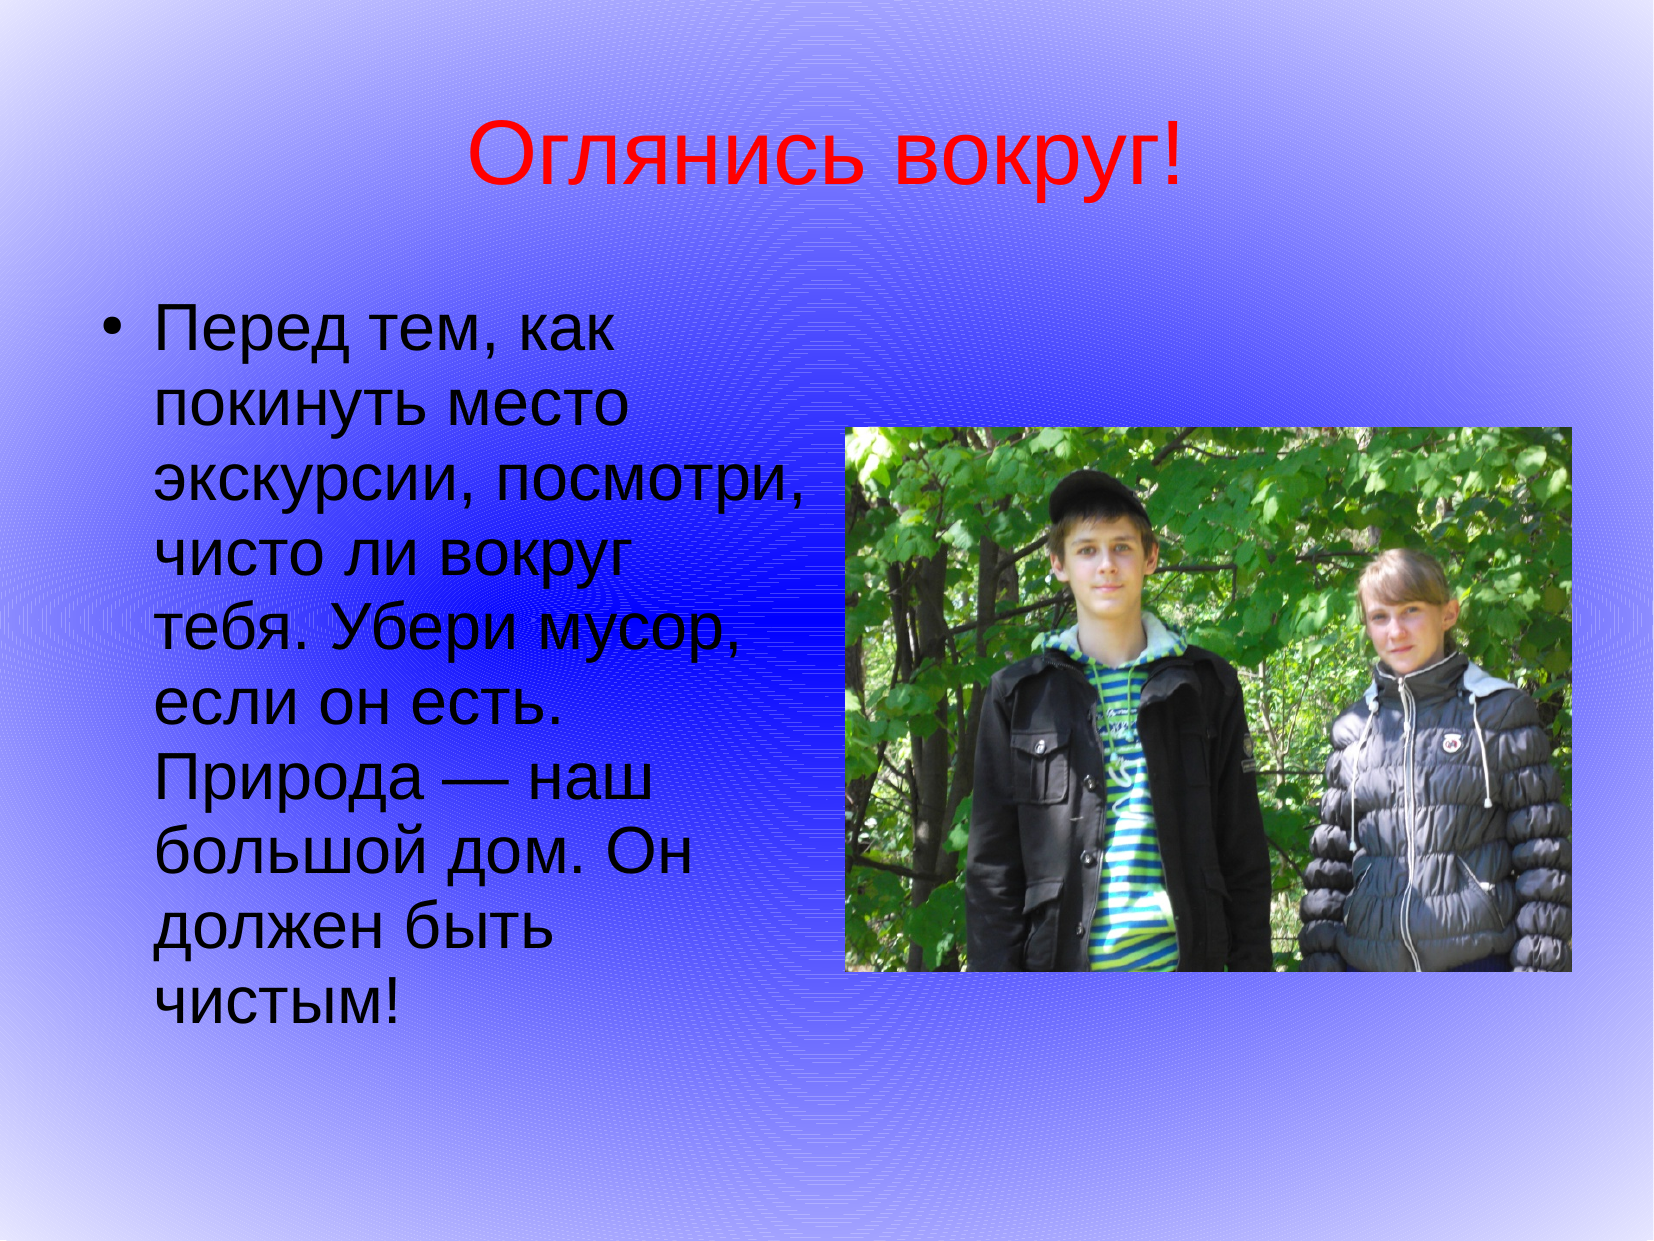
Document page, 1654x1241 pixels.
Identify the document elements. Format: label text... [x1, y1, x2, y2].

list Перед тем, как покинуть место экскурсии, посмотри, чисто ли вокруг тебя. Убери мусор, если он есть. Природа — наш большой дом. Он должен быть чистым! [82, 290, 809, 1109]
picture [845, 427, 1572, 972]
title Оглянись вокруг! [82, 49, 1571, 257]
